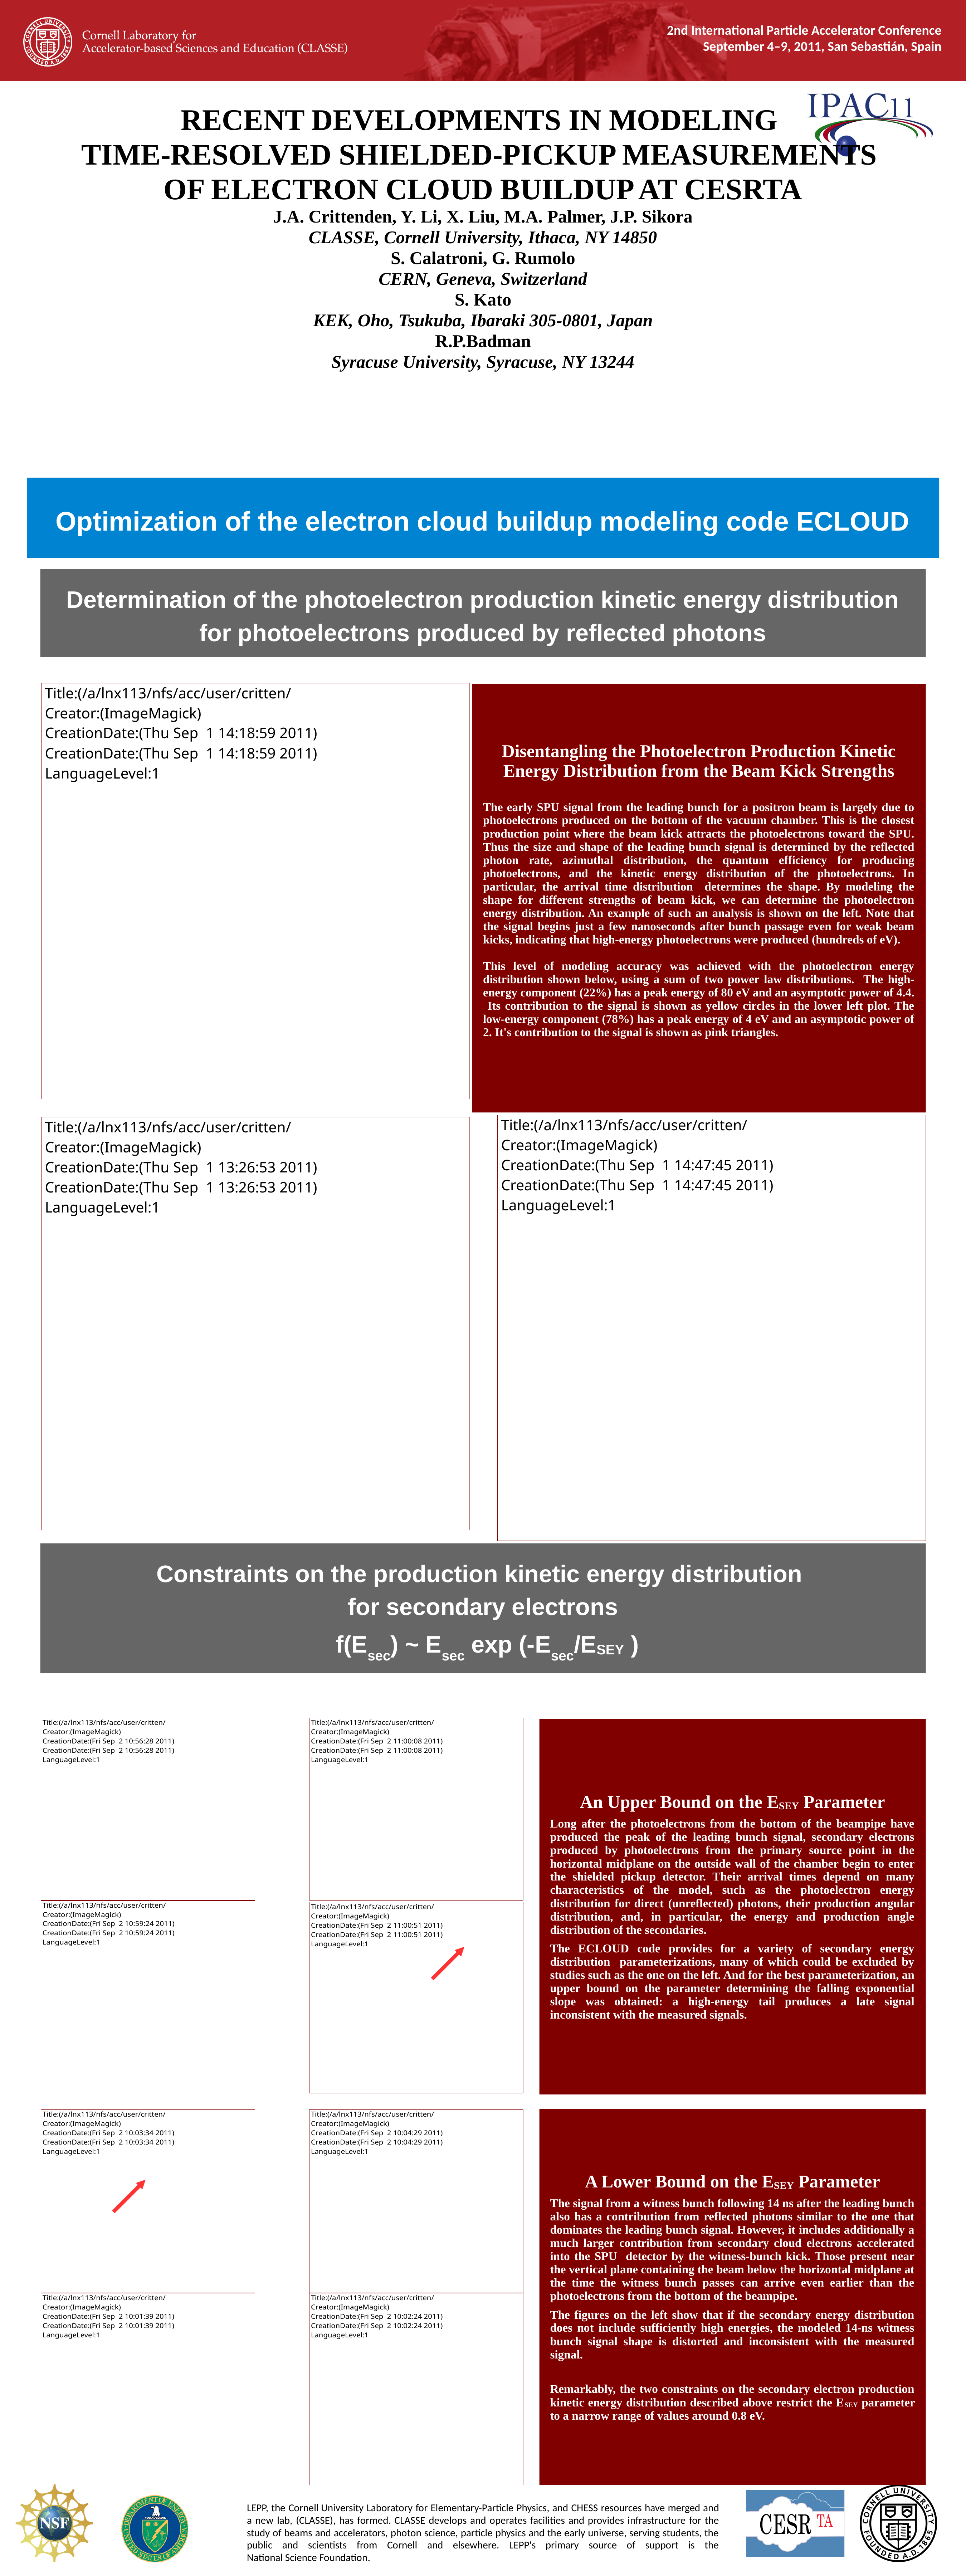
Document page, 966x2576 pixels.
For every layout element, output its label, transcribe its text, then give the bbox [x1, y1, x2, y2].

text_box Determination of the photoelectron production kinetic energy distribution for photoelectrons produced by reflected photons [40, 569, 926, 657]
picture [308, 1717, 523, 1901]
picture [746, 2484, 937, 2562]
text_box Disentangling the Photoelectron Production Kinetic Energy Distribution from the Beam Kick Strengths The early SPU signal from the leading bunch for a positron beam is largely due to photoelectrons produced on the bottom of the vacuum chamber. This is the closest production point where the beam kick attracts the photoelectrons toward the SPU. Thus the size and shape of the leading bunch signal is determined by the reflected photon rate, azimuthal distribution, the quantum efficiency for producing photoelectrons, and the kinetic energy distribution of the photoelectrons. In particular, the arrival time distribution determines the shape. By modeling the shape for different strengths of beam kick, we can determine the photoelectron energy distribution. An example of such an analysis is shown on the left. Note that the signal begins just a few nanoseconds after bunch passage even for weak beam kicks, indicating that high-energy photoelectrons were produced (hundreds of eV). This level of modeling accuracy was achieved with the photoelectron energy distribution shown below, using a sum of two power law distributions. The high-energy component (22%) has a peak energy of 80 eV and an asymptotic power of 4.4. Its contribution to the signal is shown as yellow circles in the lower left plot. The low-energy component (78%) has a peak energy of 4 eV and an asymptotic power of 2. It's contribution to the signal is shown as pink triangles. [472, 684, 926, 1113]
picture [40, 1717, 255, 2092]
picture [15, 2109, 255, 2562]
picture [0, 0, 966, 97]
picture [308, 2109, 523, 2485]
picture [40, 1116, 470, 1530]
text_box A Lower Bound on the ESEY Parameter The signal from a witness bunch following 14 ns after the leading bunch also has a contribution from reflected photons similar to the one that dominates the leading bunch signal. However, it includes additionally a much larger contribution from secondary cloud electrons accelerated into the SPU detector by the witness-bunch kick. Those present near the vertical plane containing the beam below the horizontal midplane at the time the witness bunch passes can arrive even earlier than the photoelectrons from the bottom of the beampipe. The figures on the left show that if the secondary energy distribution does not include sufficiently high energies, the modeled 14-ns witness bunch signal shape is distorted and inconsistent with the measured signal. Remarkably, the two constraints on the secondary electron production kinetic energy distribution described above restrict the ESEY parameter to a narrow range of values around 0.8 eV. [539, 2109, 926, 2485]
picture [496, 1114, 926, 1541]
picture [308, 1902, 523, 2093]
picture [40, 682, 470, 1099]
picture [121, 2495, 188, 2562]
text_box RECENT DEVELOPMENTS IN MODELING TIME-RESOLVED SHIELDED-PICKUP MEASUREMENTS OF ELECTRON CLOUD BUILDUP AT CESRTA J.A. Crittenden, Y. Li, X. Liu, M.A. Palmer, J.P. Sikora CLASSE, Cornell University, Ithaca, NY 14850 S. Calatroni, G. Rumolo CERN, Geneva, Switzerland S. Kato KEK, Oho, Tsukuba, Ibaraki 305-0801, Japan R.P.Badman Syracuse University, Syracuse, NY 13244 [0, 97, 966, 470]
text_box An Upper Bound on the ESEY Parameter Long after the photoelectrons from the bottom of the beampipe have produced the peak of the leading bunch signal, secondary electrons produced by photoelectrons from the primary source point in the horizontal midplane on the outside wall of the chamber begin to enter the shielded pickup detector. Their arrival times depend on many characteristics of the model, such as the photoelectron energy distribution for direct (unreflected) photons, their production angular distribution, and, in particular, the energy and production angle distribution of the secondaries. The ECLOUD code provides for a variety of secondary energy distribution parameterizations, many of which could be excluded by studies such as the one on the left. And for the best parameterization, an upper bound on the parameter determining the falling exponential slope was obtained: a high-energy tail produces a late signal inconsistent with the measured signals. [539, 1719, 926, 2095]
text_box Constraints on the production kinetic energy distribution for secondary electrons f(Esec) ~ Esec exp (-Esec/ESEY ) [40, 1543, 926, 1673]
text_box Optimization of the electron cloud buildup modeling code ECLOUD [27, 478, 940, 558]
